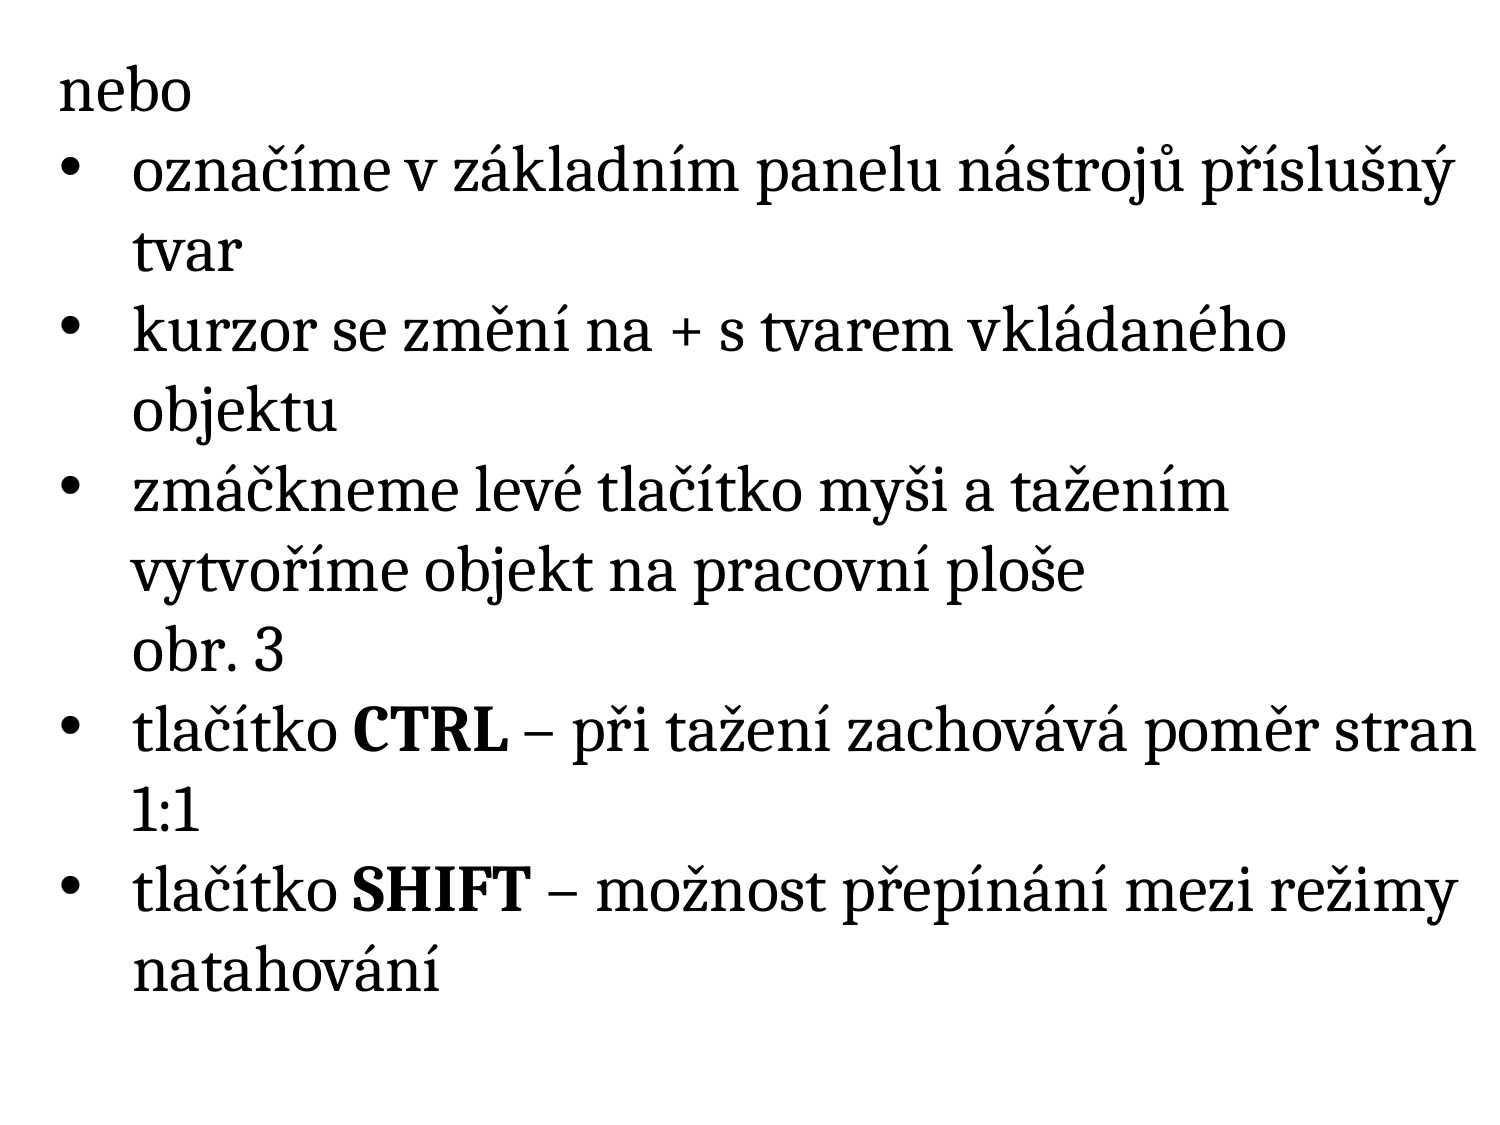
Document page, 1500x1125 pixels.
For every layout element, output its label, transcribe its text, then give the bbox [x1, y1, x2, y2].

text_box nebo označíme v základním panelu nástrojů příslušný tvar kurzor se změní na + s tvarem vkládaného objektu zmáčkneme levé tlačítko myši a tažením vytvoříme objekt na pracovní ploše obr. 3 tlačítko CTRL – při tažení zachovává poměr stran 1:1 tlačítko SHIFT – možnost přepínání mezi režimy natahování [0, 0, 1500, 1093]
